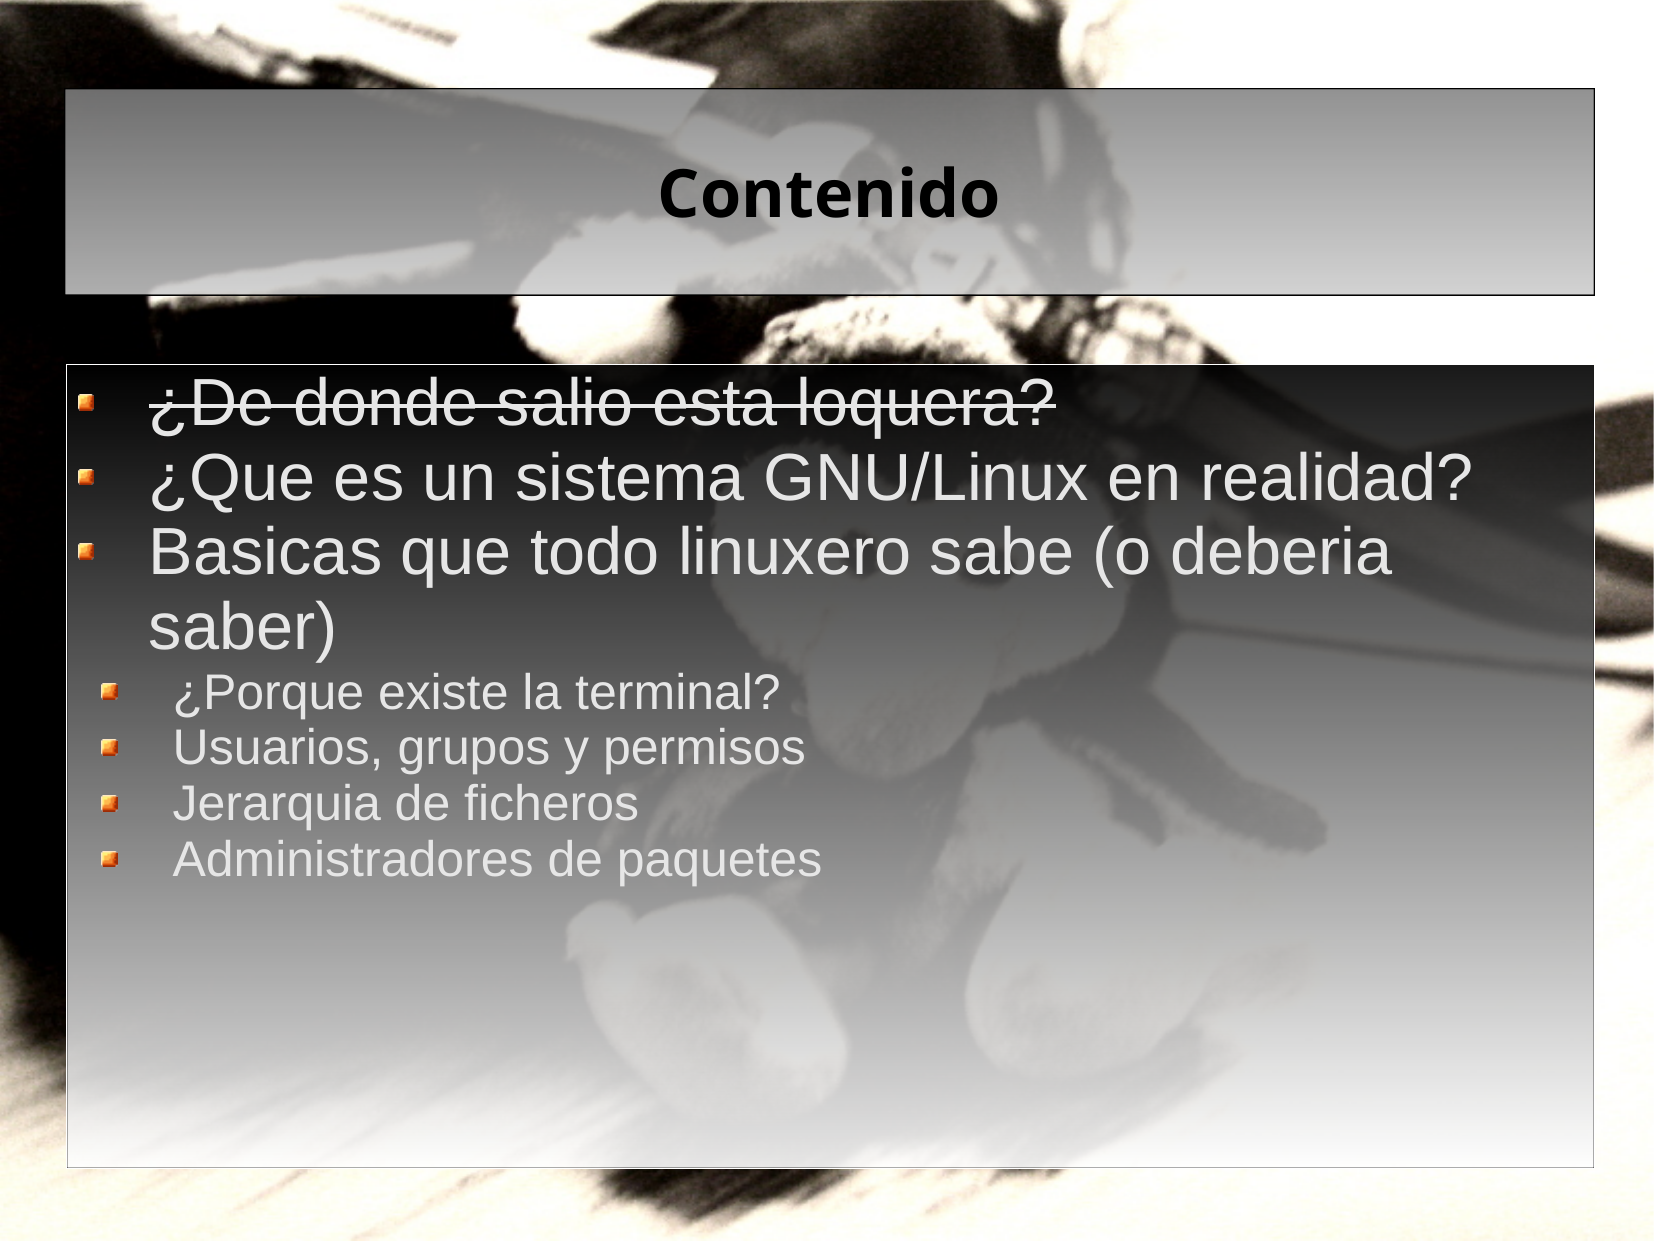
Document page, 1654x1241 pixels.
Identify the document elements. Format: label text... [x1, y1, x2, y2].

title Contenido [64, 88, 1595, 296]
list ¿De donde salio esta loquera? ¿Que es un sistema GNU/Linux en realidad? Basicas que todo linuxero sabe (o deberia saber) ¿Porque existe la terminal? Usuarios, grupos y permisos Jerarquia de ficheros Administradores de paquetes [66, 364, 1595, 1169]
picture [0, 0, 1654, 1241]
